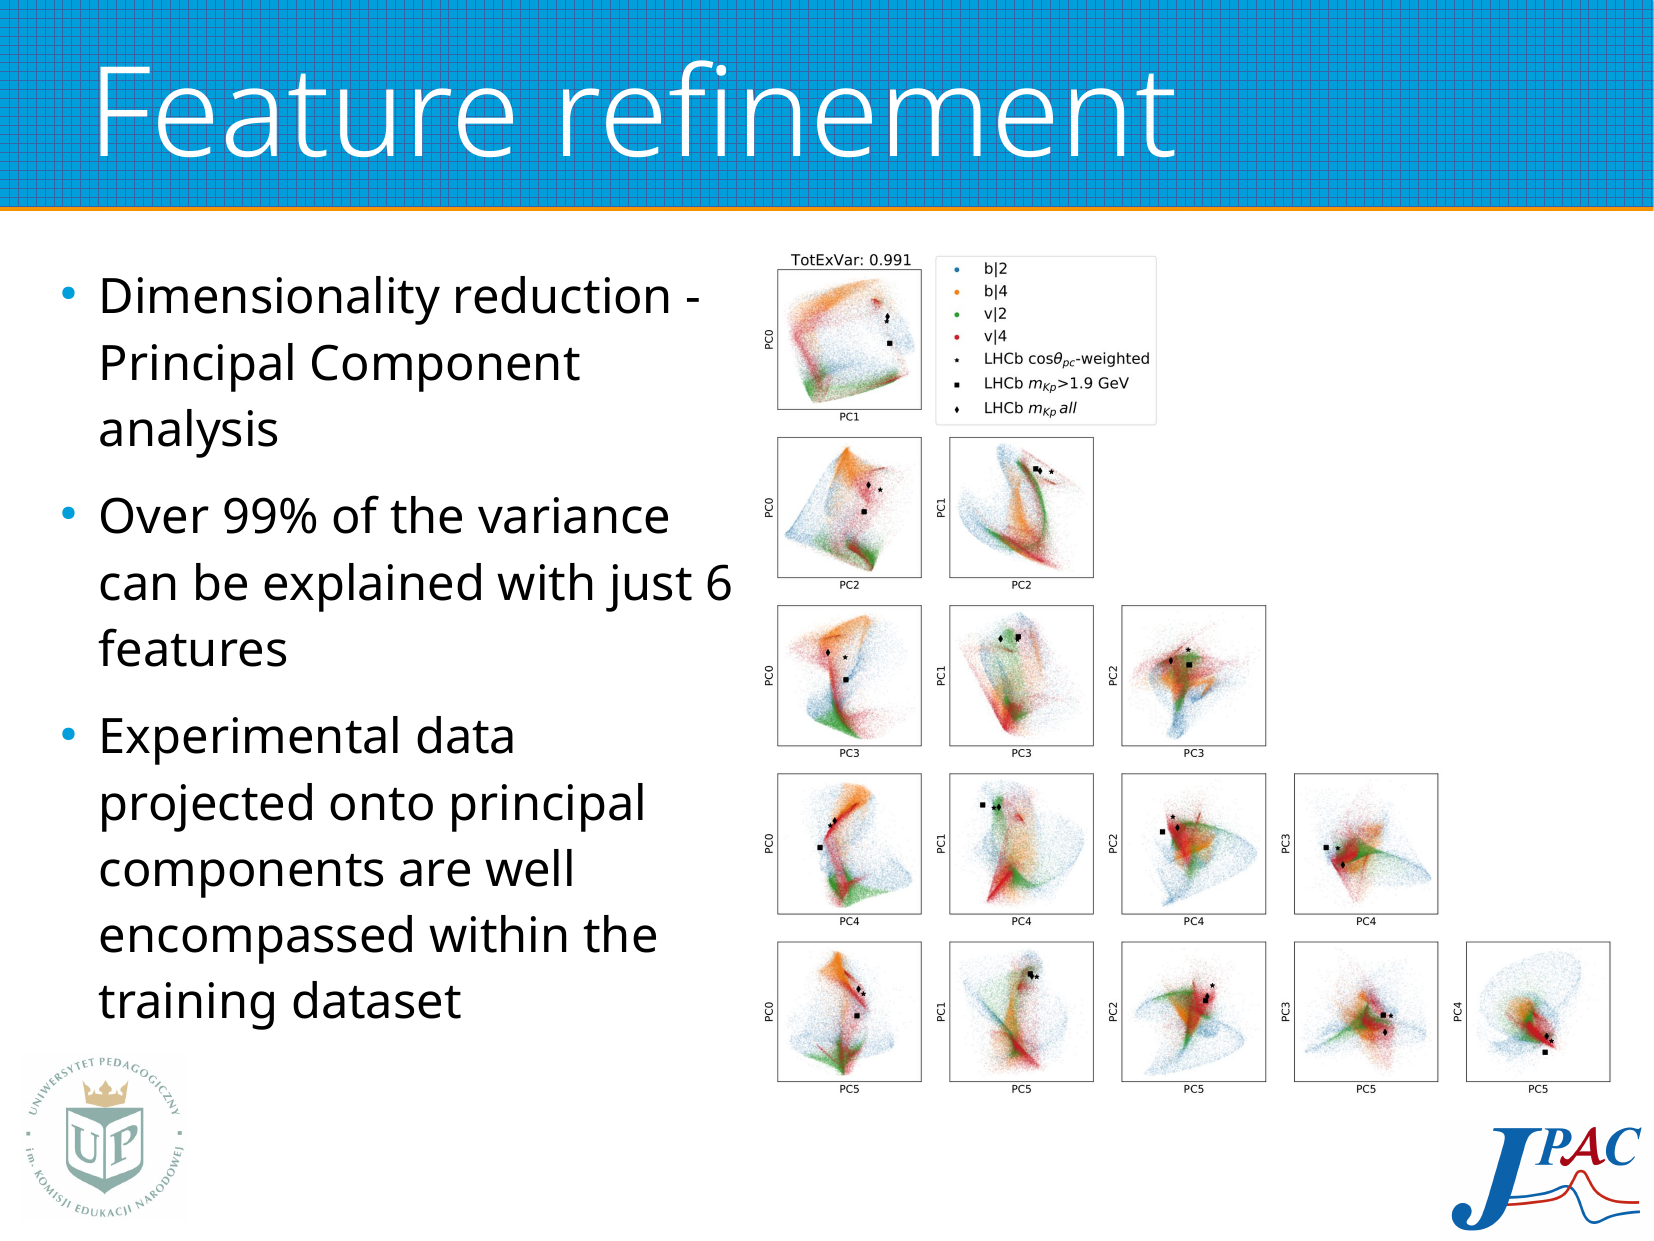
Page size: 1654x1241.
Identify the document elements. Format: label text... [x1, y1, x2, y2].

title Feature refinement [88, 5, 1565, 193]
list Dimensionality reduction - Principal Component analysis Over 99% of the variance can be explained with just 6 features Experimental data projected onto principal components are well encompassed within the training dataset [47, 261, 732, 1034]
picture [1440, 1121, 1654, 1241]
picture [732, 225, 1648, 1118]
picture [21, 1053, 188, 1221]
